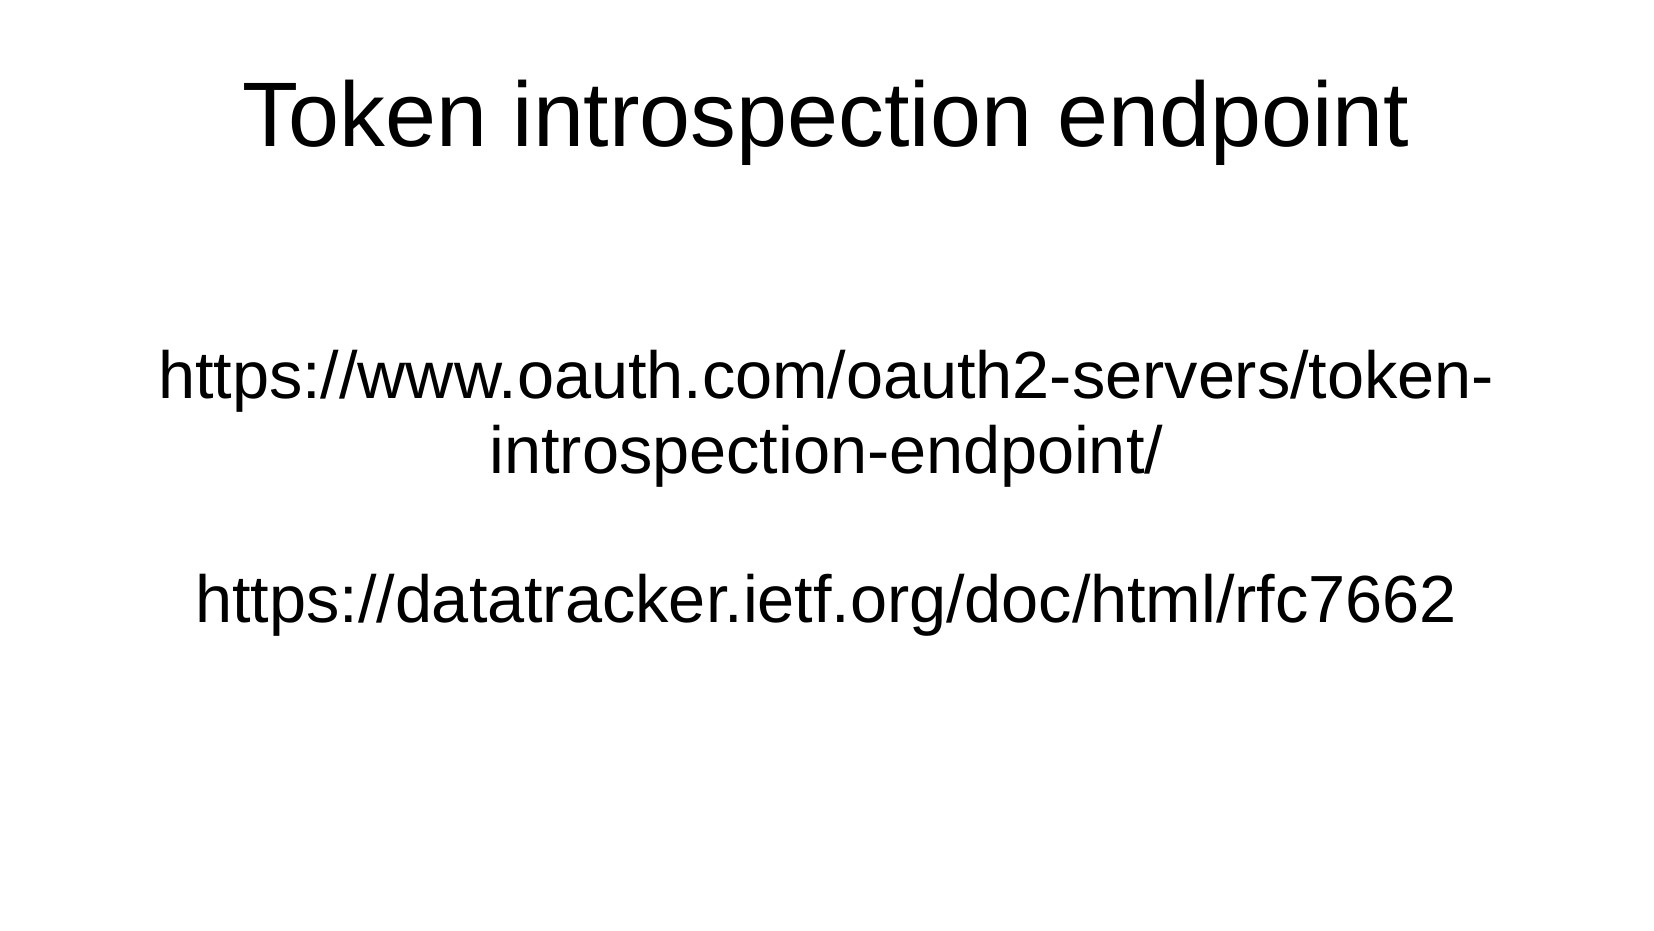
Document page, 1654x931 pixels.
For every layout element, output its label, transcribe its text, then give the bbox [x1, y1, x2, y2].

title Token introspection endpoint [82, 37, 1571, 193]
subtitle https://www.oauth.com/oauth2-servers/token-introspection-endpoint/ https://datatracker.ietf.org/doc/html/rfc7662 [82, 217, 1571, 758]
